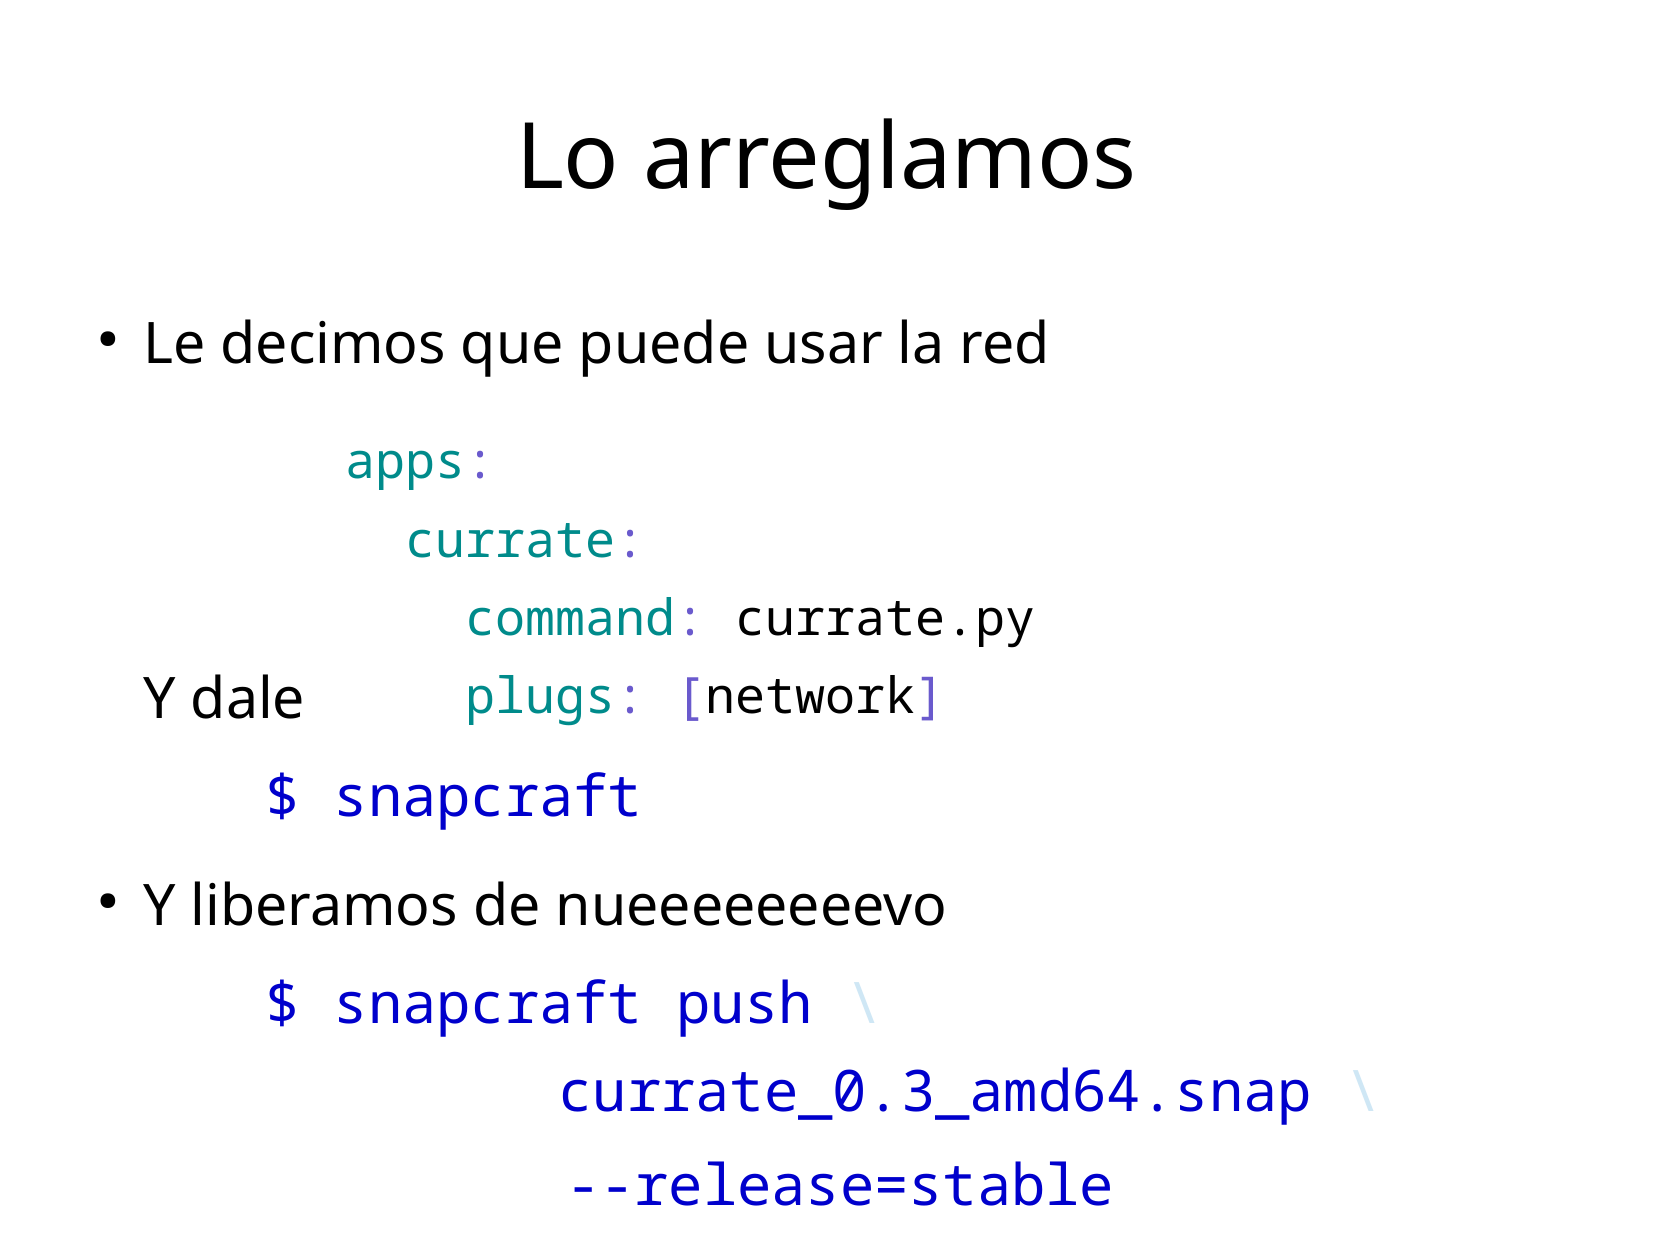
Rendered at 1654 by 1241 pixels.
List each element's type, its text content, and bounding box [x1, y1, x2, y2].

title Lo arreglamos [82, 49, 1571, 257]
list Le decimos que puede usar la red Y dale $ snapcraft Y liberamos de nueeeeeeeevo $ snapcraft push \ currate_0.3_amd64.snap \ --release=stable [82, 302, 1654, 1229]
text_box apps: currate: command: currate.py plugs: [network] [330, 407, 1134, 703]
